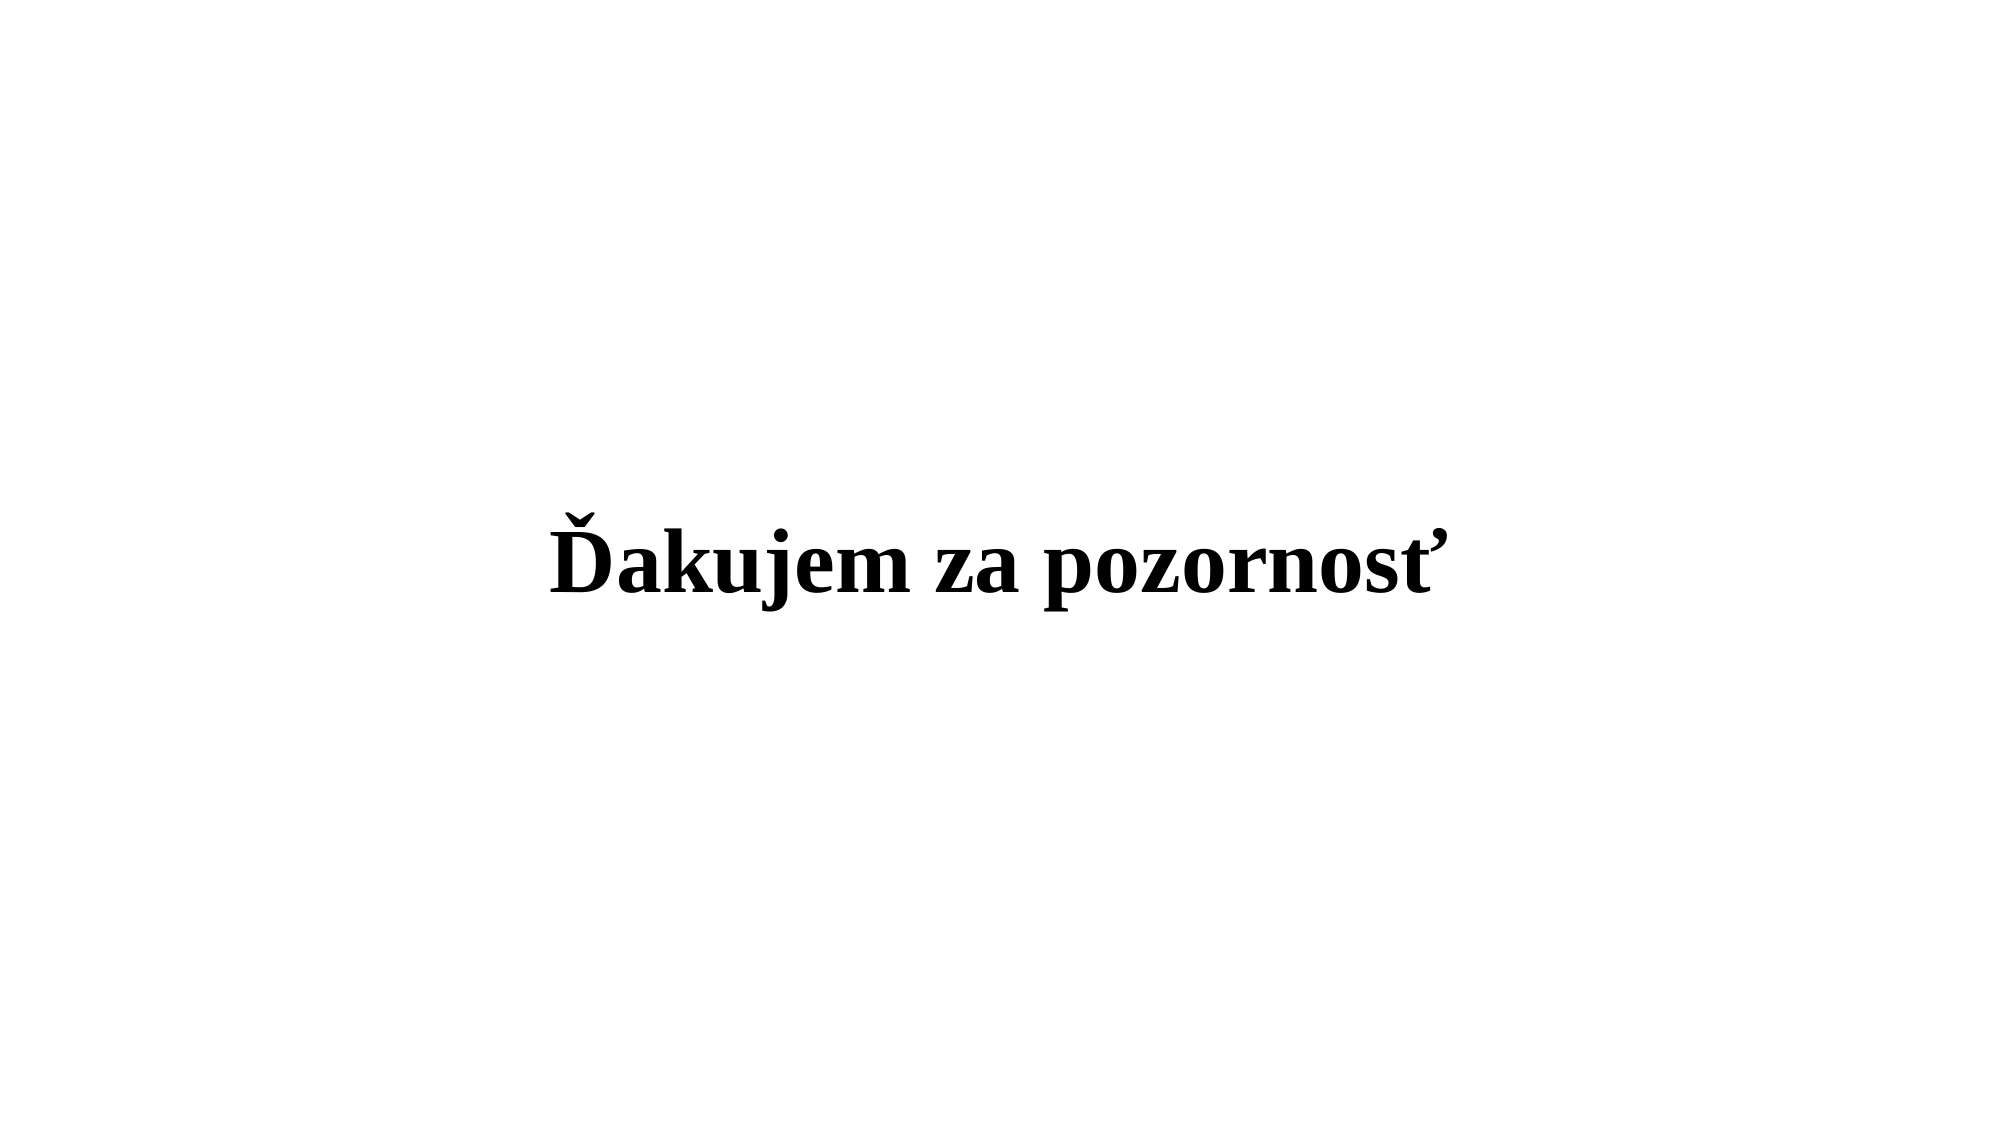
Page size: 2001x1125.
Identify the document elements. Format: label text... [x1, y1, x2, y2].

title Ďakujem za pozornosť [137, 453, 1863, 672]
